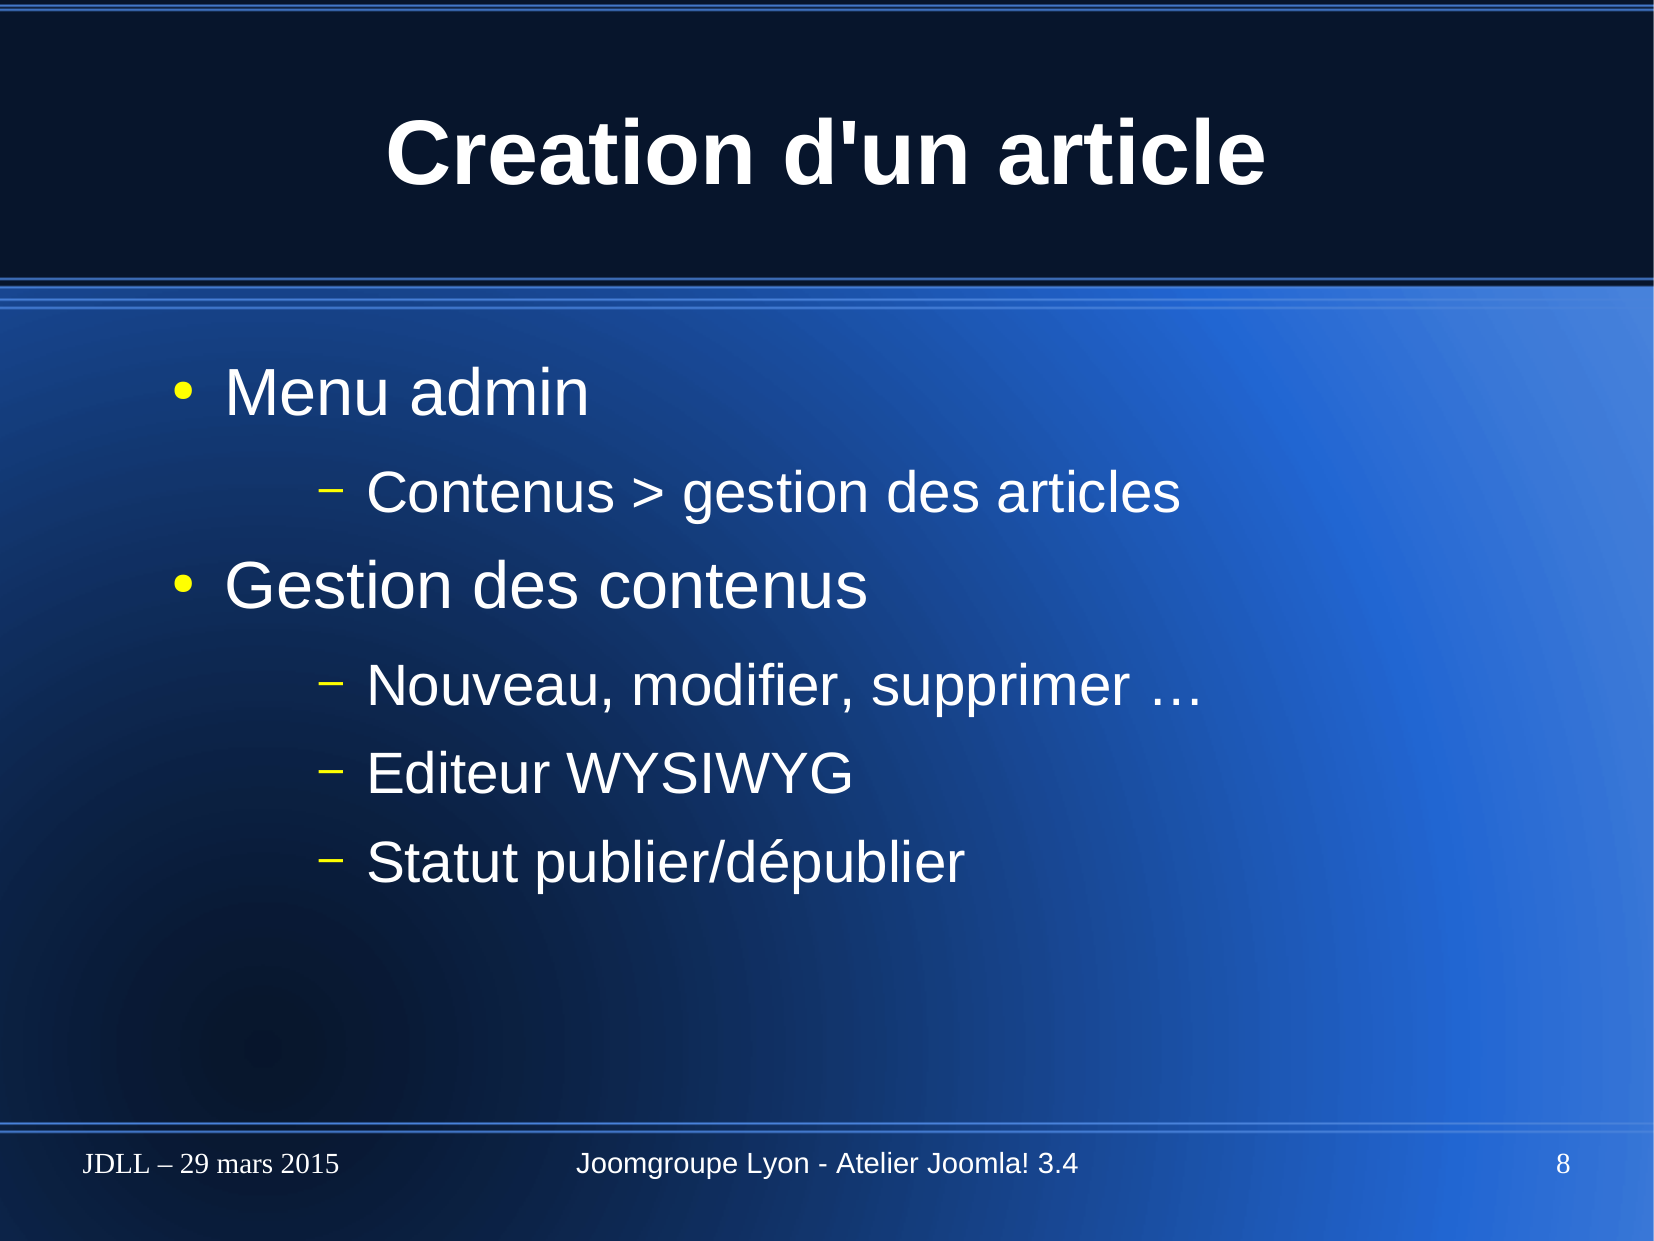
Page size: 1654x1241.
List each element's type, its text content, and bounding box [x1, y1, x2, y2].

picture [0, 0, 1654, 1241]
list Menu admin Contenus > gestion des articles Gestion des contenus Nouveau, modifier, supprimer … Editeur WYSIWYG Statut publier/dépublier [82, 355, 1571, 1174]
title Creation d'un article [82, 49, 1571, 257]
